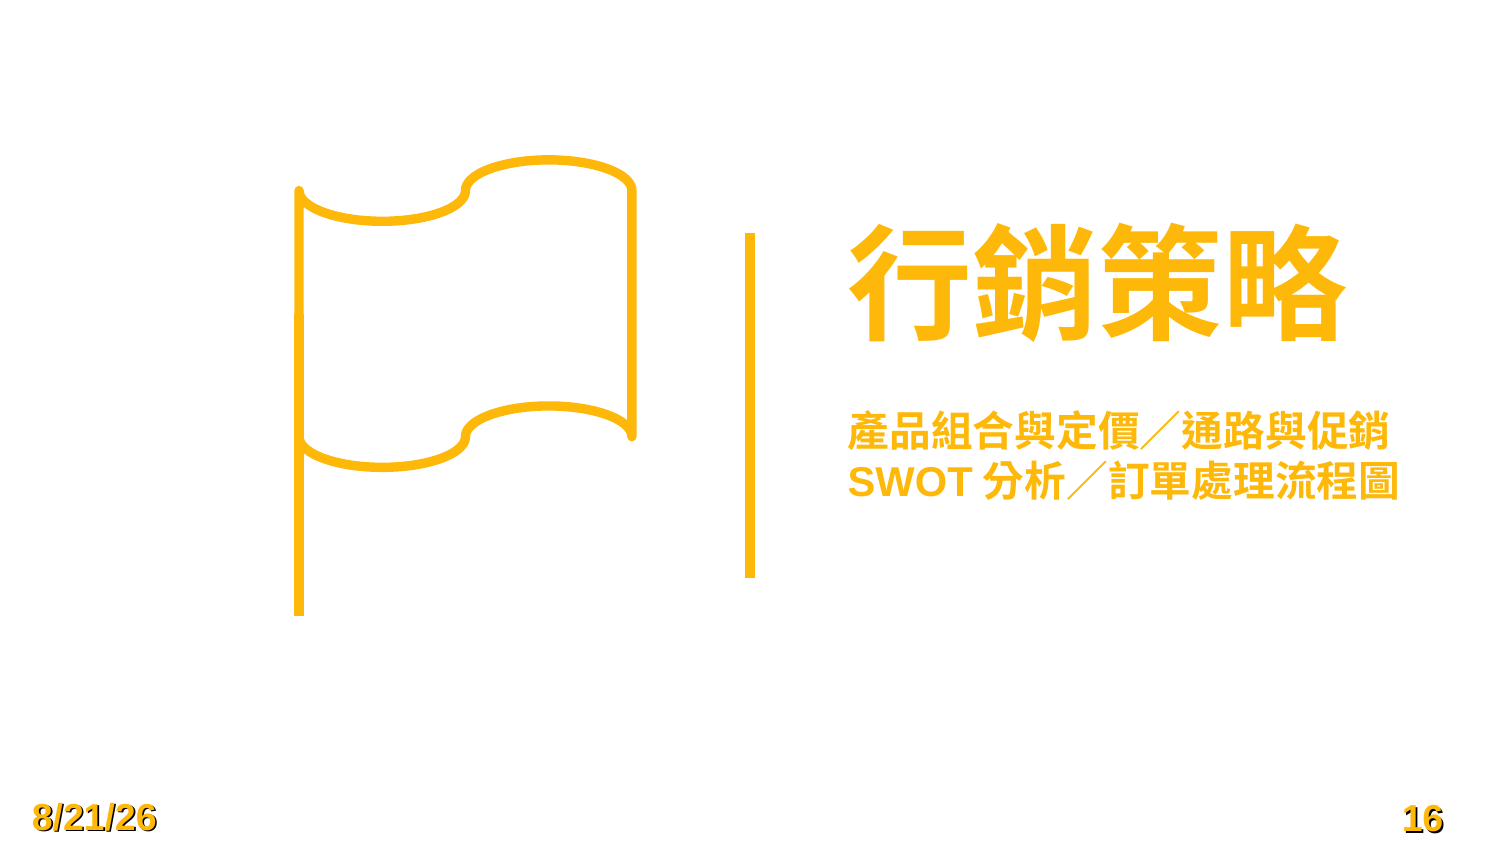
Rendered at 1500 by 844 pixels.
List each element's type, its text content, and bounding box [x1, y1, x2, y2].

text_box 2017/10/27 [16, 784, 367, 830]
text_box 16 [1386, 786, 1500, 832]
text_box 產品組合與定價／通路與促銷 SWOT分析／訂單處理流程圖 [832, 397, 1410, 514]
